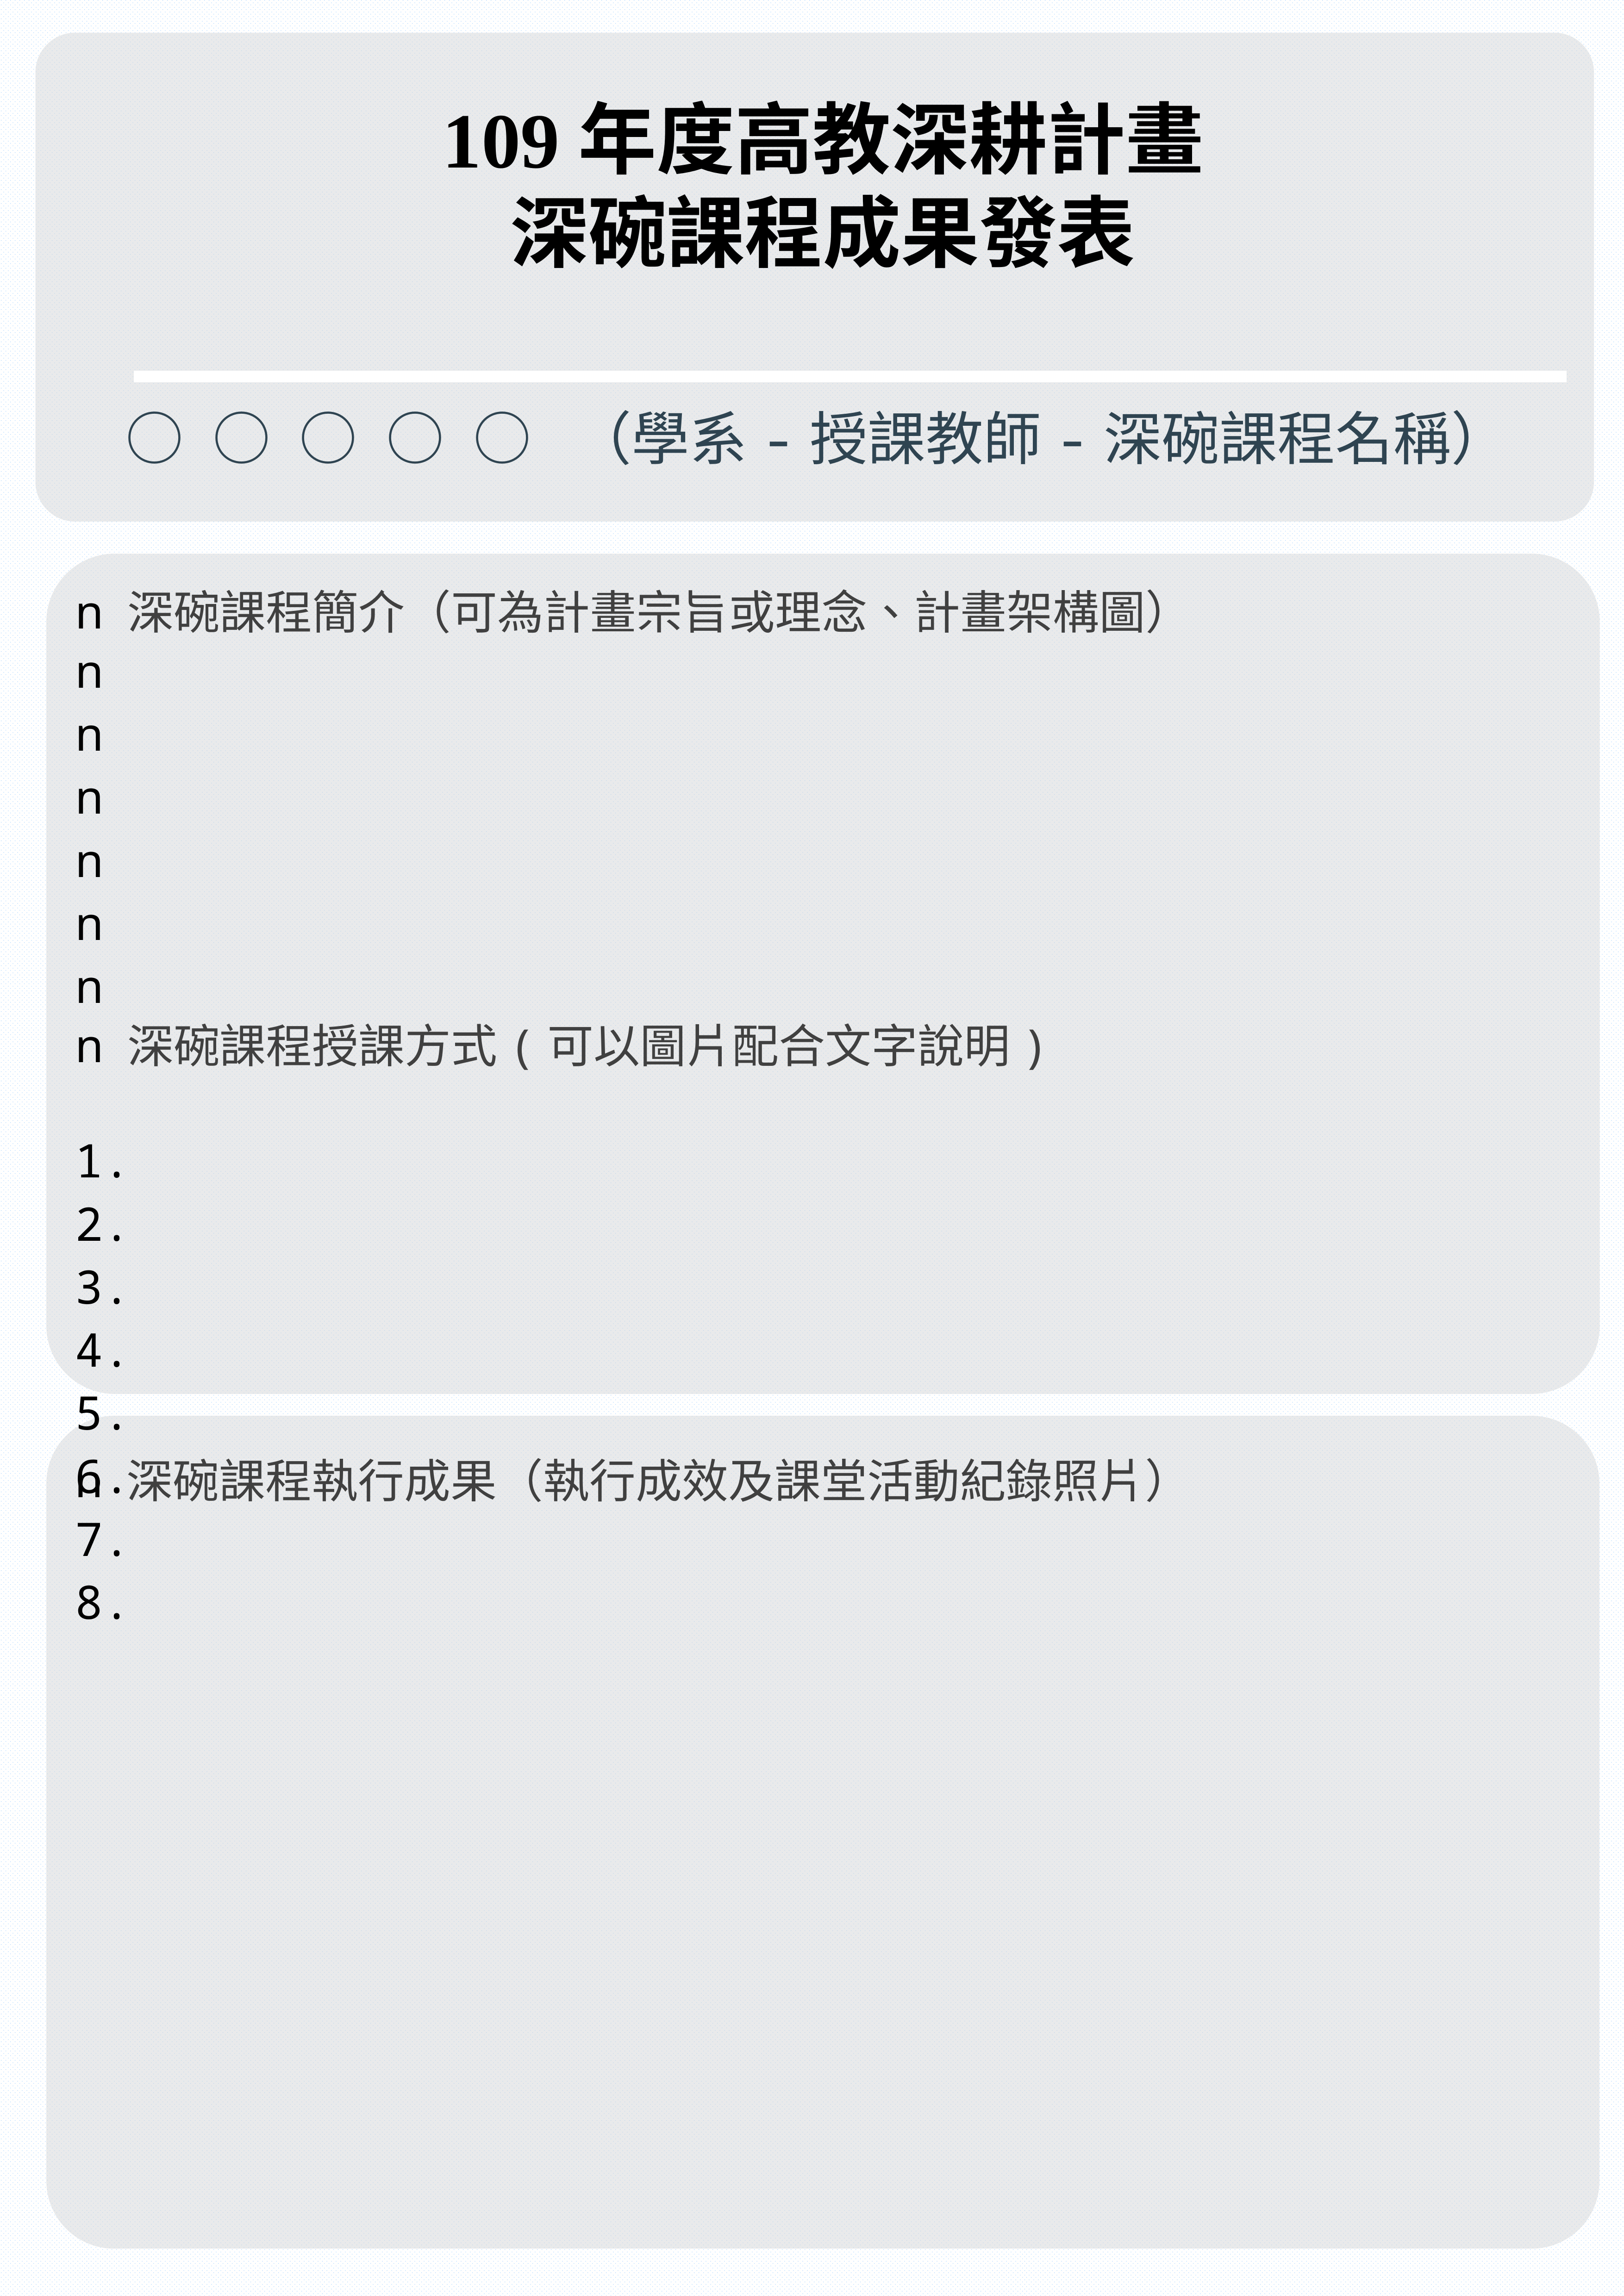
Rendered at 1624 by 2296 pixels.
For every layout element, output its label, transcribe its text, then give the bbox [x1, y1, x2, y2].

text_box [46, 554, 1600, 1390]
text_box 109年度高教深耕計畫 深碗課程成果發表 [79, 44, 1567, 323]
text_box [46, 1420, 1599, 2249]
text_box 深碗課程執行成果（執行成效及課堂活動紀錄照片） [68, 1448, 1555, 2192]
text_box [35, 32, 1594, 522]
text_box 深碗課程簡介（可為計畫宗旨或理念、計畫架構圖） 深碗課程授課方式(可以圖片配合文字說明) [68, 579, 1555, 1454]
text_box ○ ○ ○ ○ ○ （學系-授課教師-深碗課程名稱） [74, 398, 1562, 476]
